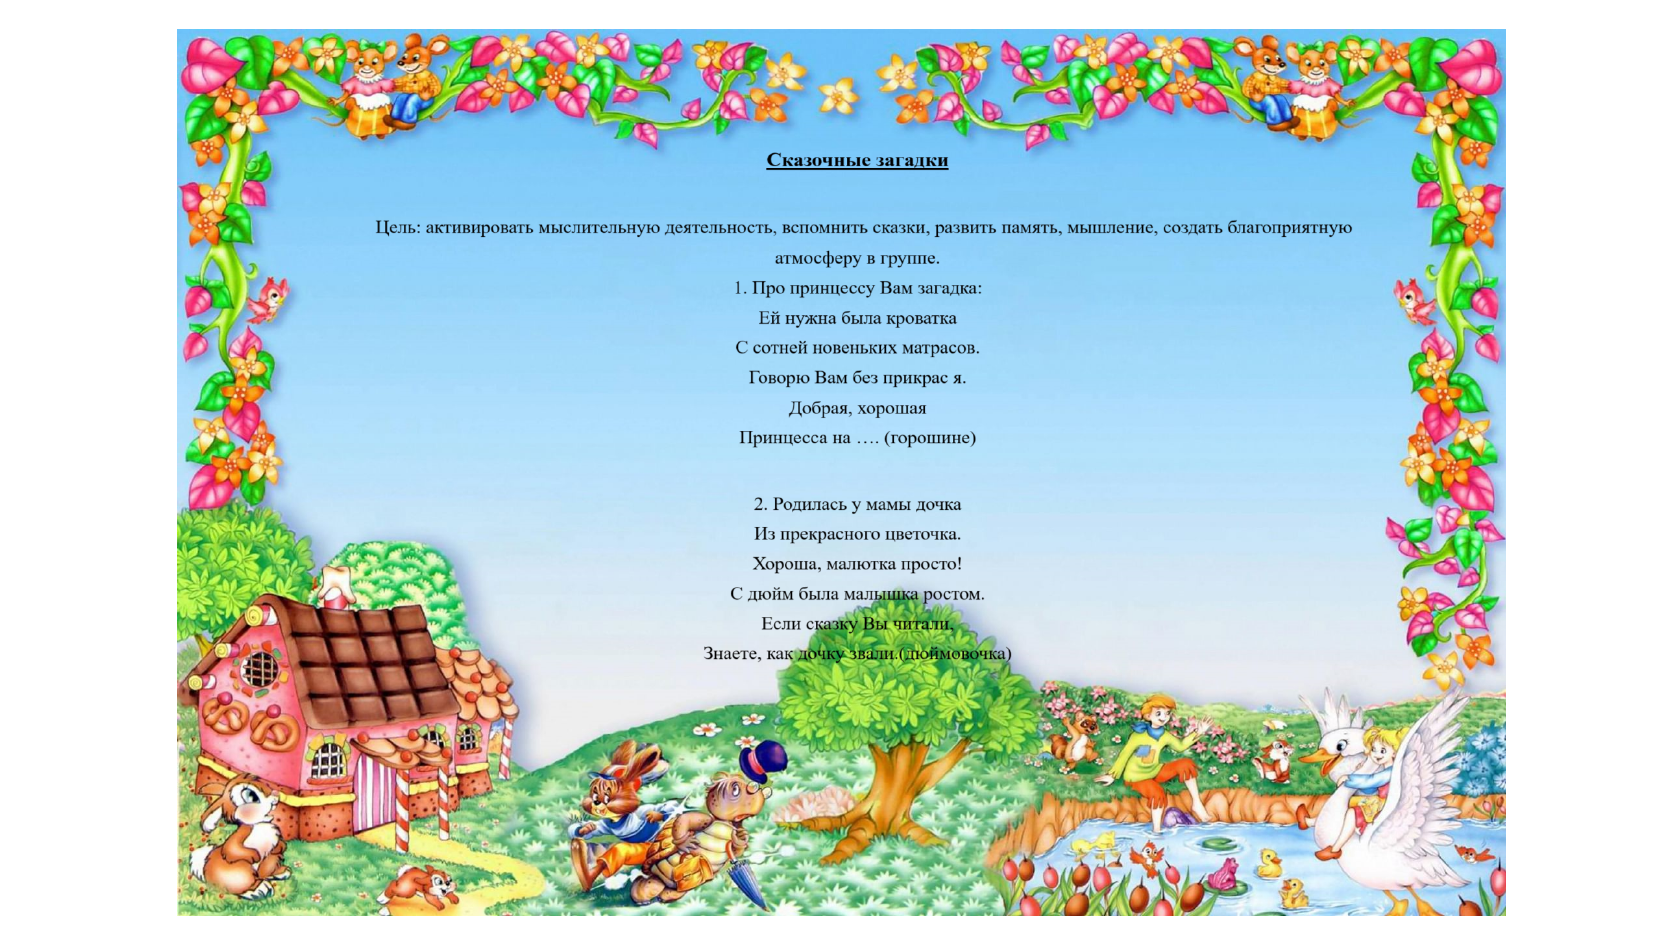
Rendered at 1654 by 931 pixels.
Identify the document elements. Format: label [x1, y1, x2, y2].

picture [177, 29, 1506, 916]
